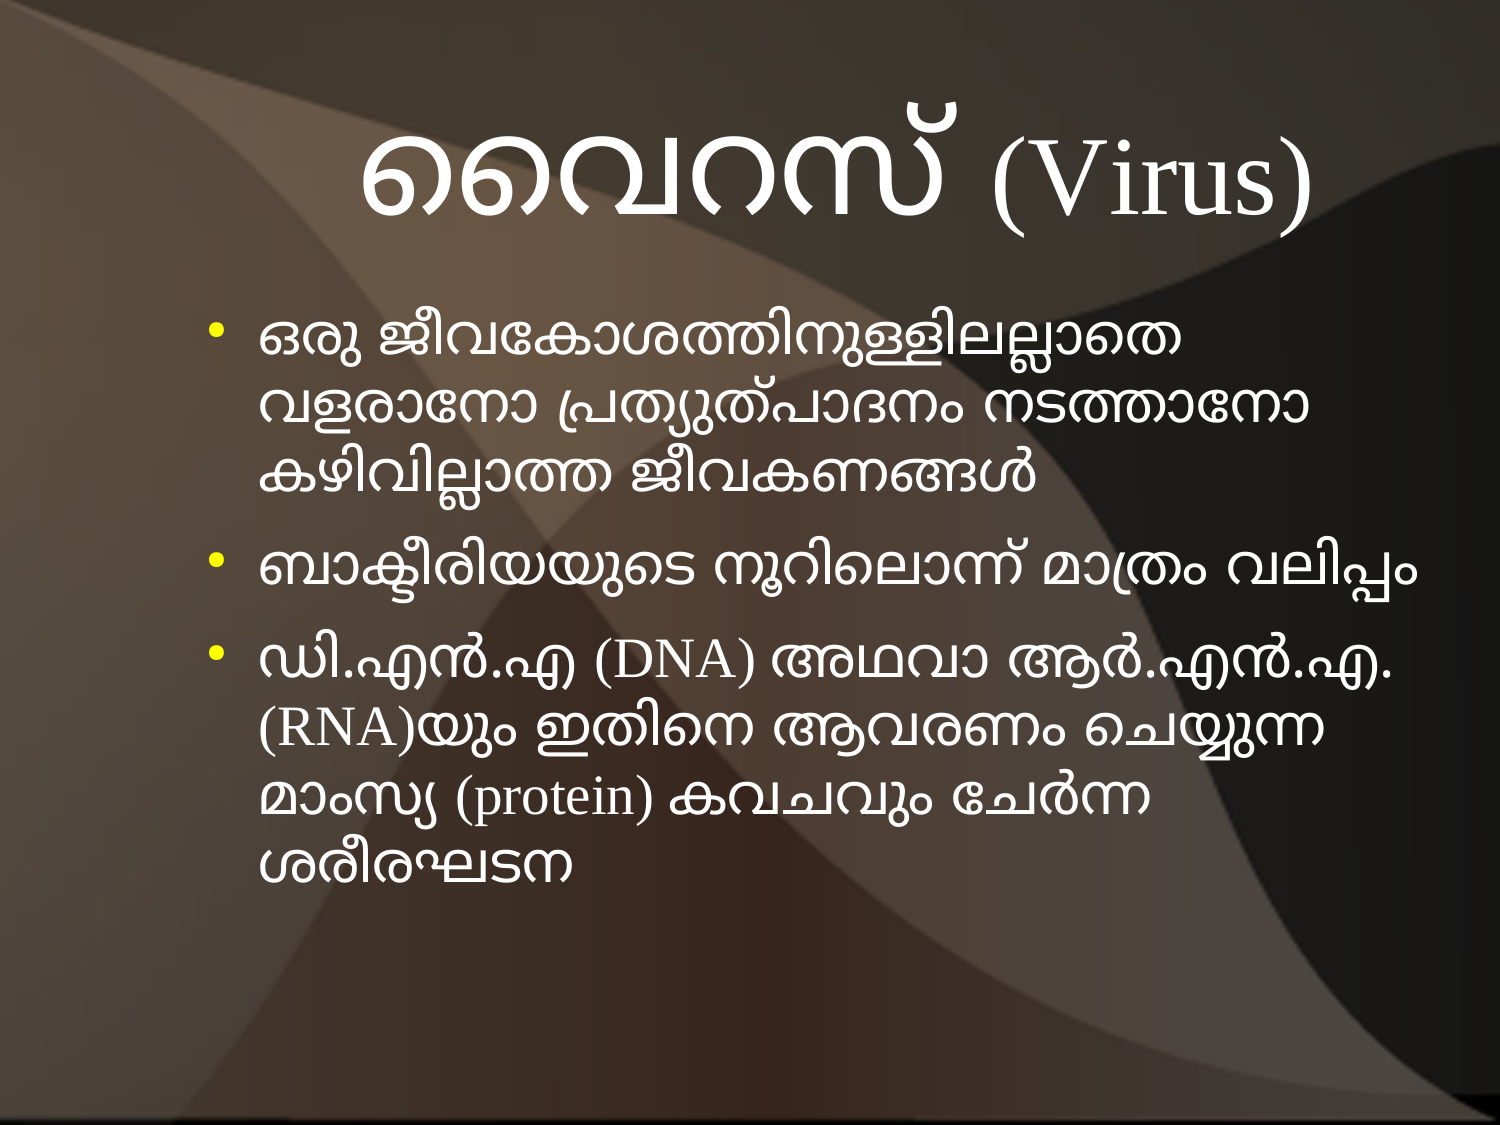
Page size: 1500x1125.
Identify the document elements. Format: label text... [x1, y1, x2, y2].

title വൈറസ് (Virus) [174, 62, 1450, 250]
list ഒരു ജീവകോശത്തിനുള്ളിലല്ലാതെ വളരാനോ പ്രത്യുത്പാദനം നടത്താനോ കഴിവില്ലാത്ത ജീവകണങ്ങള്‍ ബാക്ടീരിയയുടെ നൂറിലൊന്ന് മാത്രം വലിപ്പം ഡി‌.എന്‍.എ (DNA) അഥവാ ആര്‍.എന്‍.എ. (RNA)യും ഇതിനെ ആവരണം ചെയ്യുന്ന മാംസ്യ (protein) കവചവും ചേര്‍ന്ന ശരീരഘടന [174, 289, 1449, 965]
picture [0, 0, 1500, 1125]
